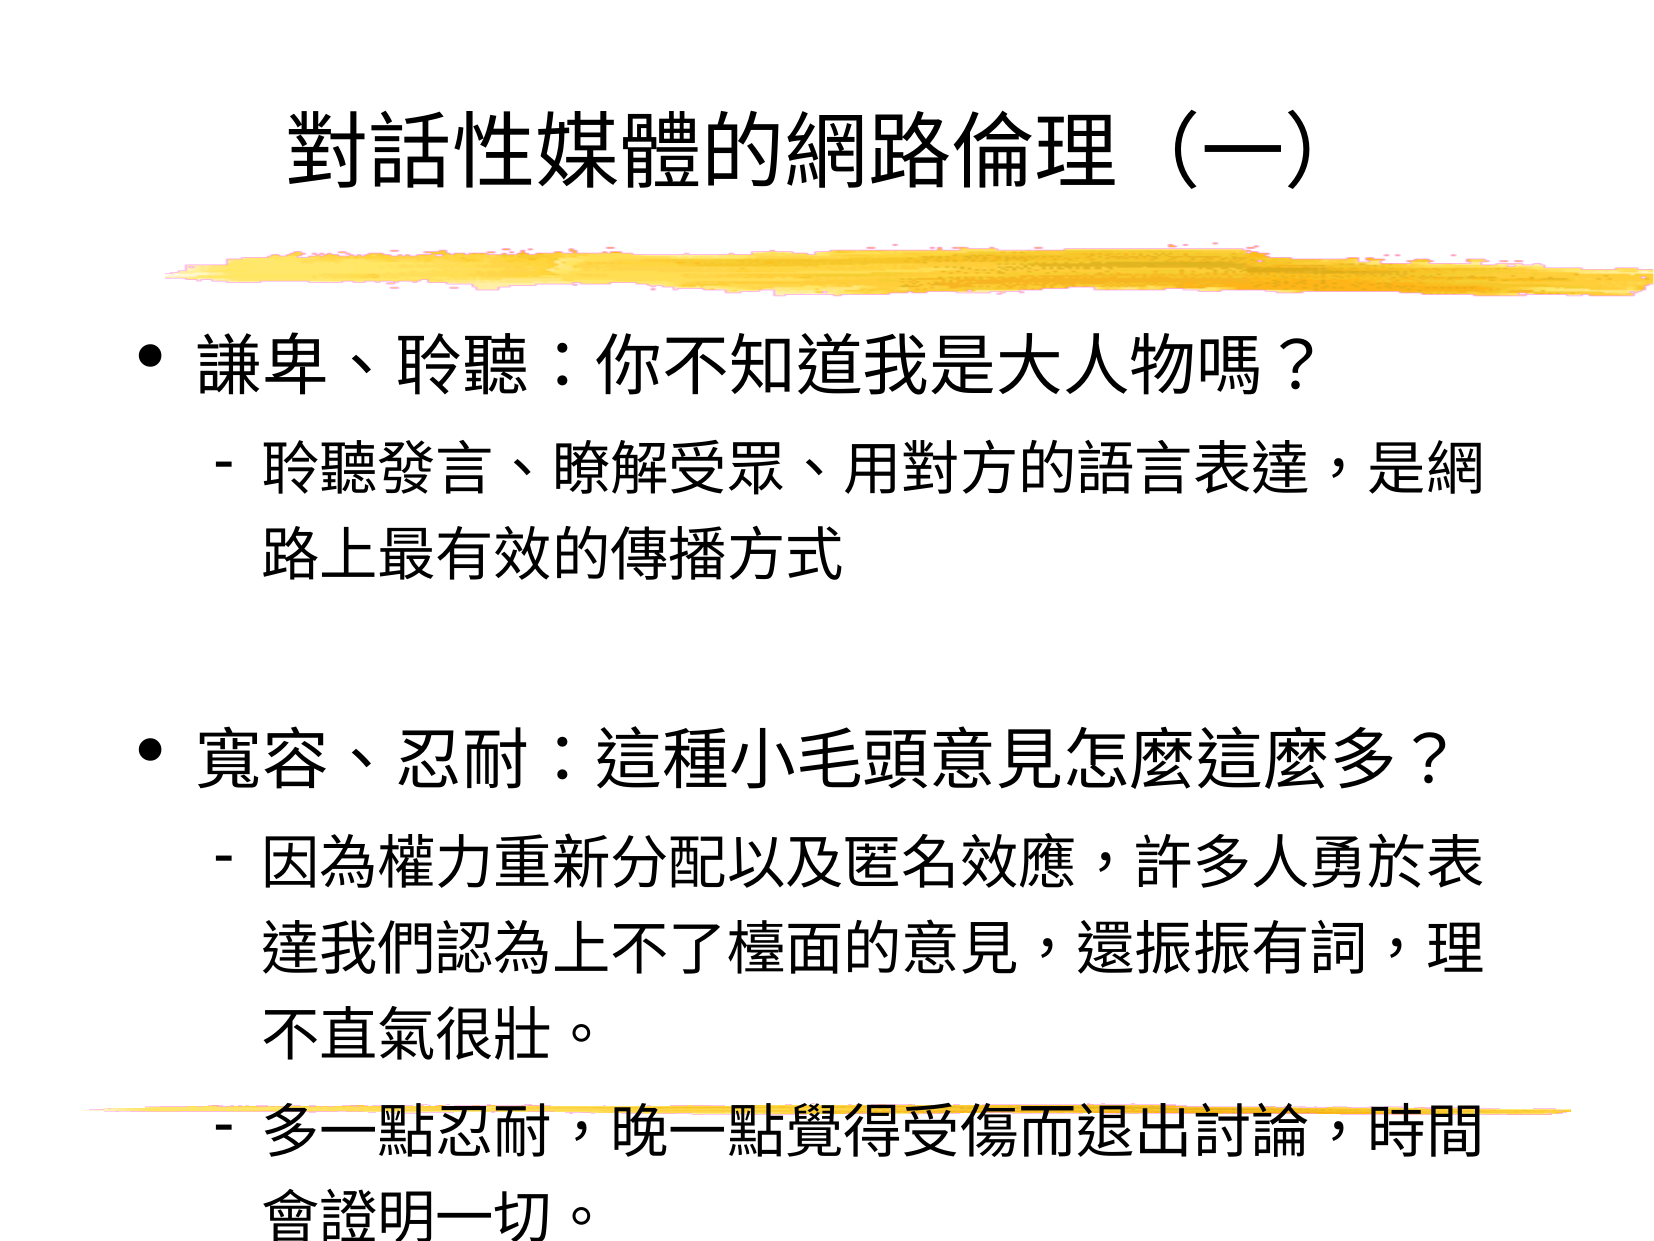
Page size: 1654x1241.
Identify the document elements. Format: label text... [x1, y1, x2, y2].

picture [82, 1102, 124, 1117]
list 謙卑、聆聽：你不知道我是大人物嗎？ 聆聽發言、瞭解受眾、用對方的語言表達，是網路上最有效的傳播方式 寬容、忍耐：這種小毛頭意見怎麼這麼多？ 因為權力重新分配以及匿名效應，許多人勇於表達我們認為上不了檯面的意見，還振振有詞，理不直氣很壯。 多一點忍耐，晚一點覺得受傷而退出討論，時間會證明一切。 [124, 303, 1530, 1152]
title 對話性媒體的網路倫理（一） [124, 41, 1530, 249]
picture [1530, 1102, 1571, 1117]
picture [165, 237, 1654, 308]
